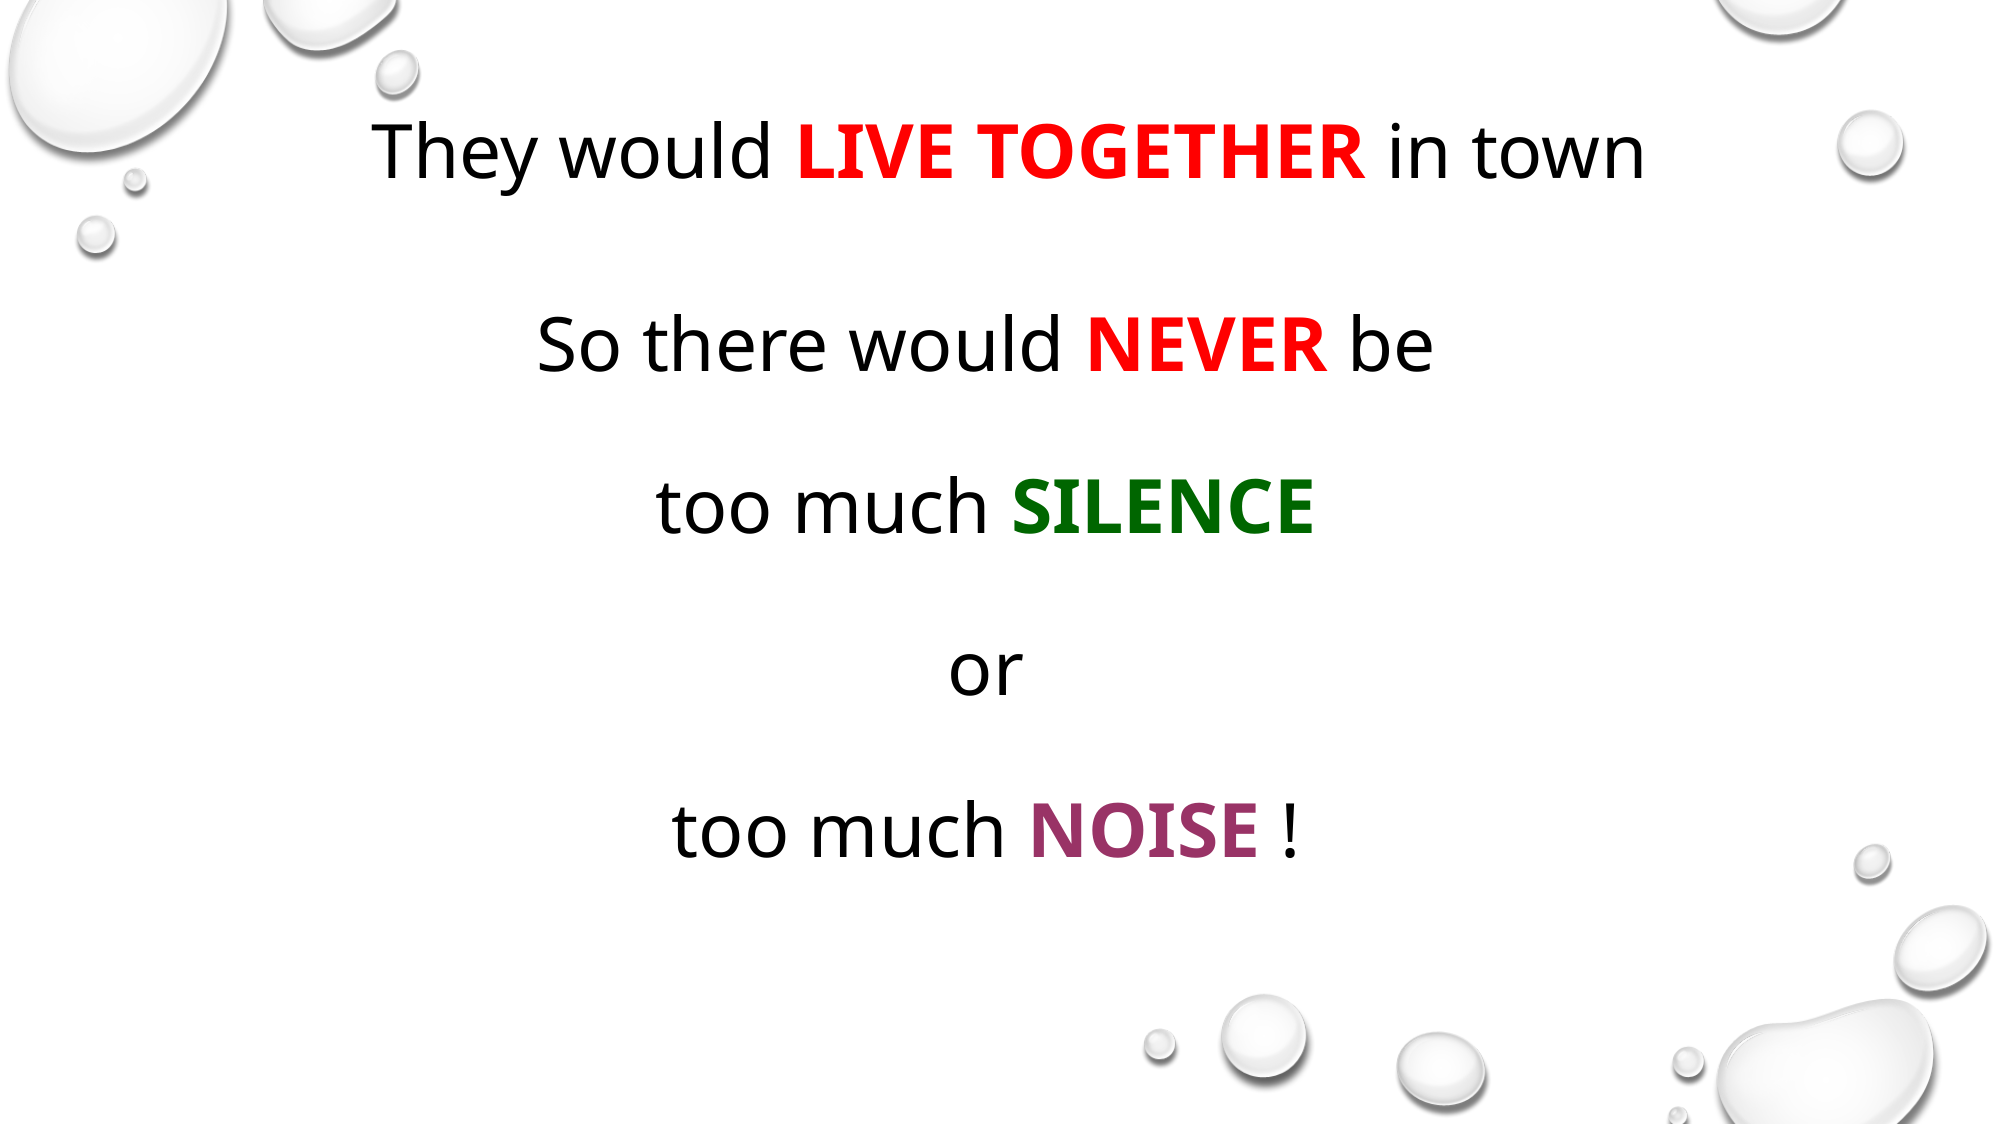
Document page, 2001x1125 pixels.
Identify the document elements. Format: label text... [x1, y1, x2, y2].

text_box So there would NEVER be too much SILENCE or too much NOISE ! [94, 299, 1878, 874]
text_box They would LIVE TOGETHER in town [118, 106, 1902, 209]
picture [0, 0, 1999, 1124]
